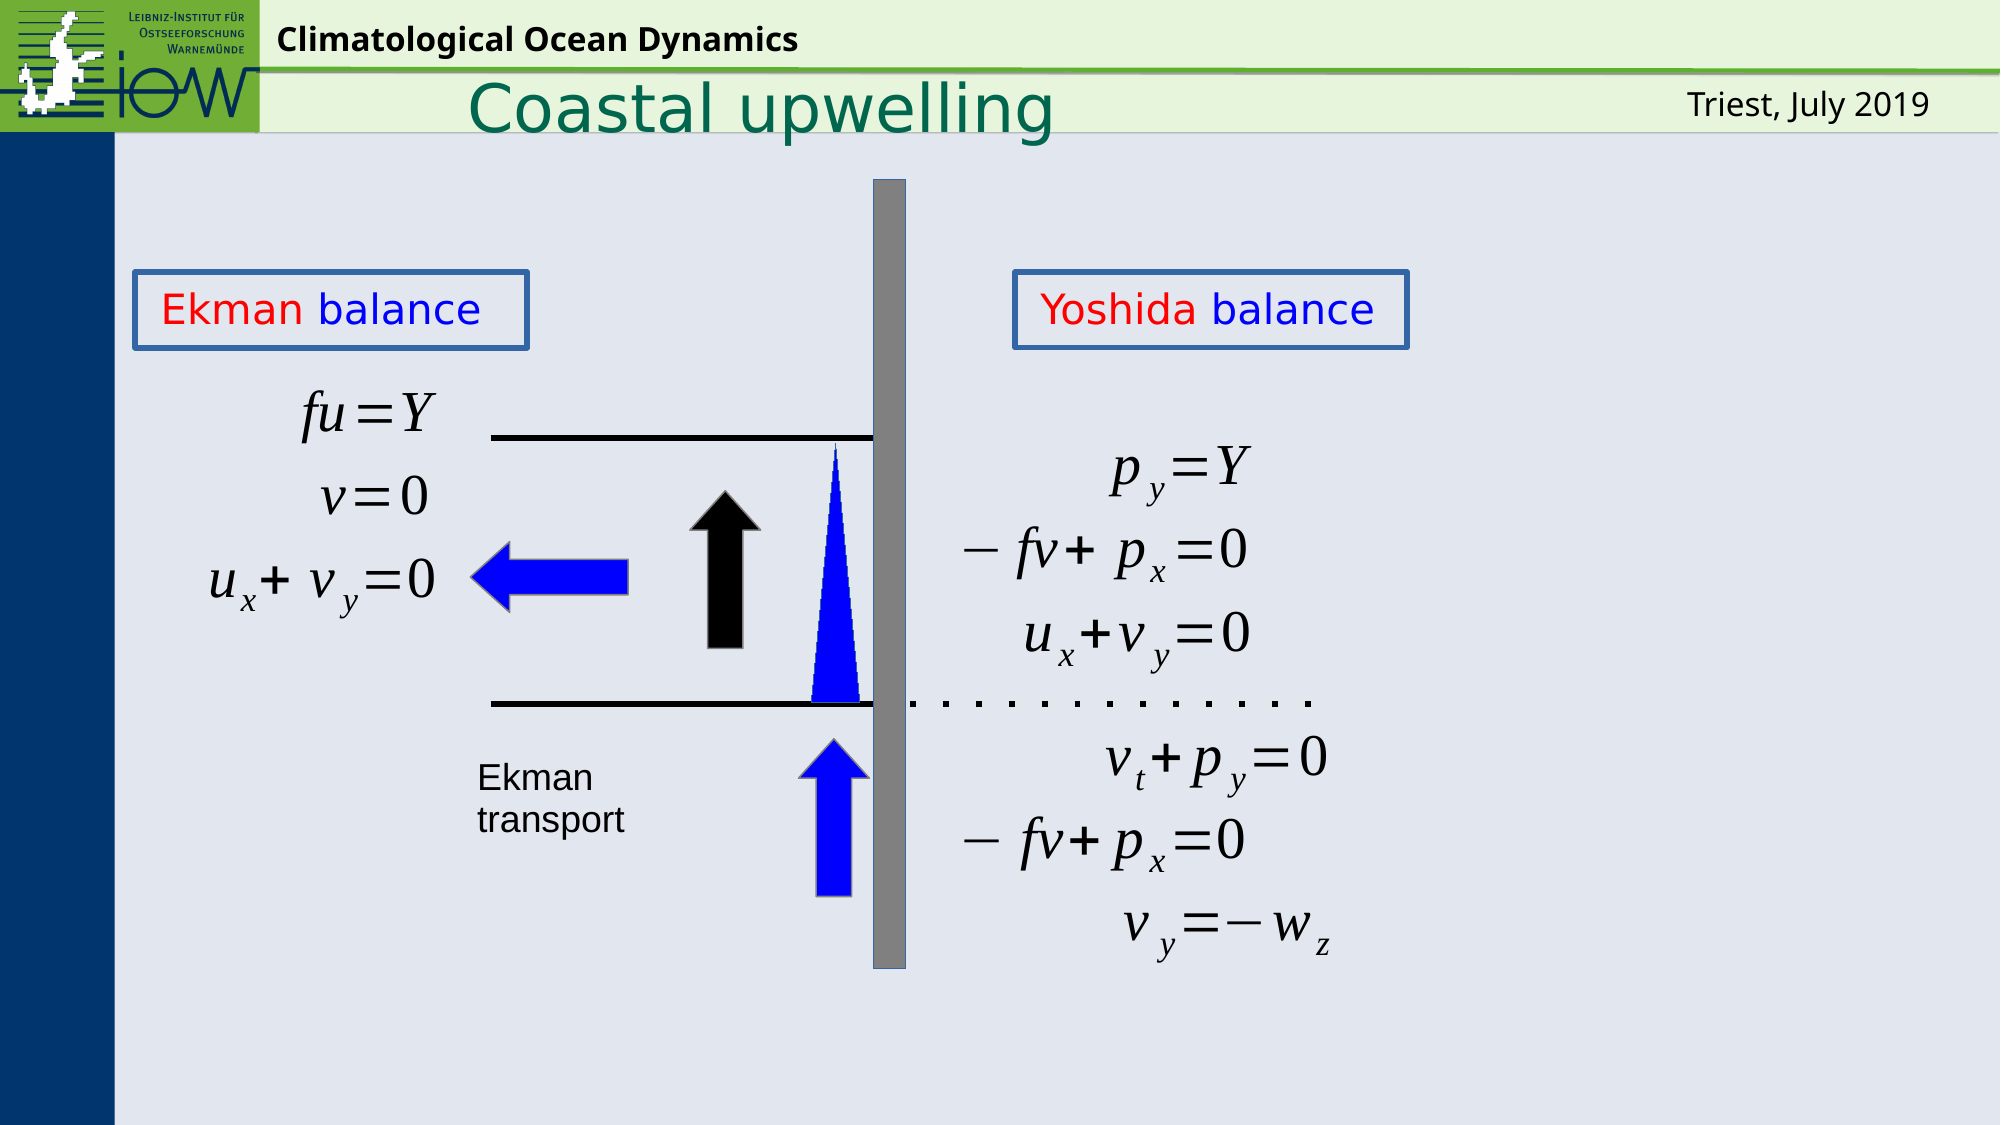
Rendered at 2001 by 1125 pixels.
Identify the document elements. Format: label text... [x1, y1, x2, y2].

chart [1008, 599, 1267, 674]
text_box [689, 490, 761, 649]
text_box Coastal upwelling [83, 58, 1434, 164]
picture [0, 10, 260, 118]
text_box [798, 738, 870, 897]
text_box [470, 541, 629, 613]
chart [193, 546, 452, 621]
chart [1091, 723, 1343, 798]
text_box Yoshida balance [1015, 272, 1407, 348]
text_box [811, 443, 860, 703]
text_box Ekman balance [135, 272, 527, 348]
text_box Ekman transport [462, 748, 640, 854]
text_box [873, 179, 906, 969]
chart [276, 380, 455, 448]
chart [1091, 434, 1271, 509]
chart [1108, 888, 1345, 964]
chart [943, 806, 1263, 881]
chart [943, 516, 1263, 592]
chart [305, 463, 443, 530]
